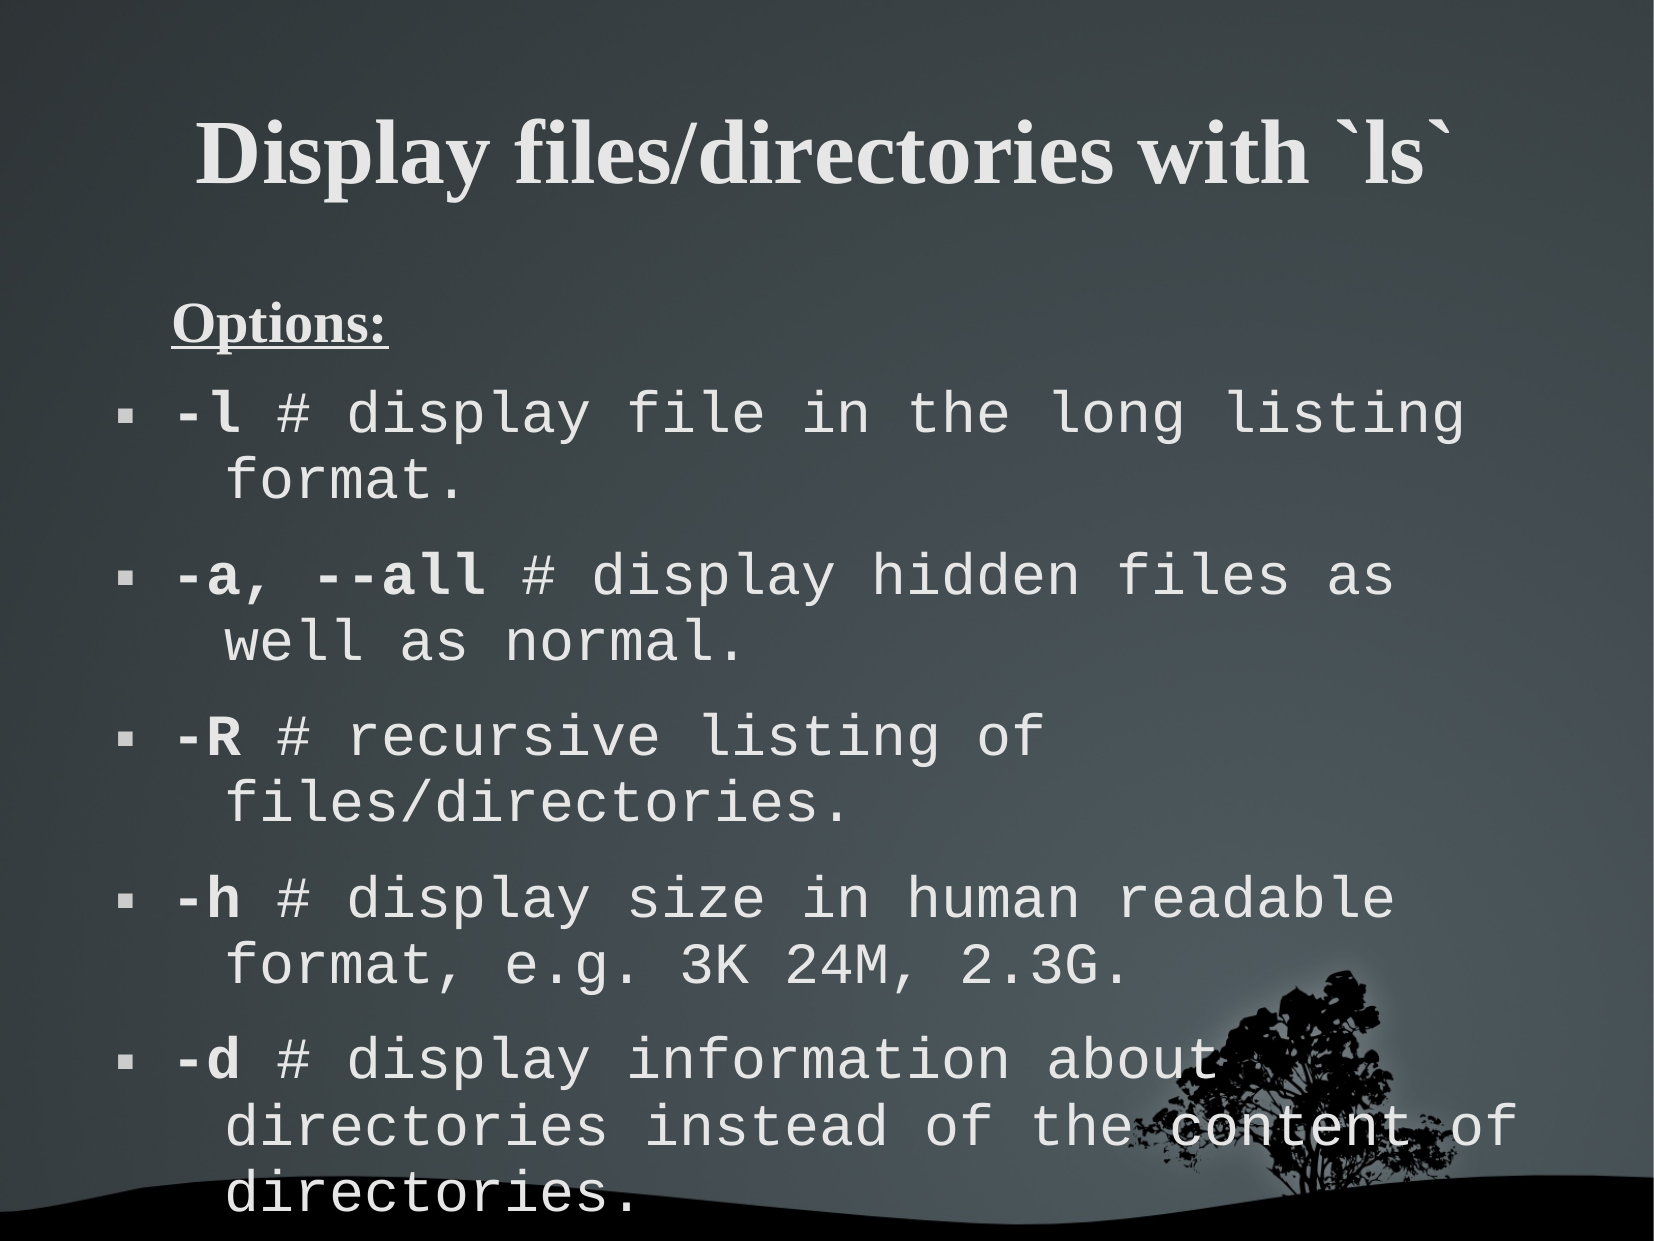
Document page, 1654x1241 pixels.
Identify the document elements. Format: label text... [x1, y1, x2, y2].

picture [0, 0, 1654, 1241]
list Options: -l # display file in the long listing format. -a, --all # display hidden files as well as normal. -R # recursive listing of files/directories. -h # display size in human readable format, e.g. 3K 24M, 2.3G. -d # display information about directories instead of the content of directories. [82, 290, 1571, 1229]
title Display files/directories with `ls` [82, 49, 1571, 257]
